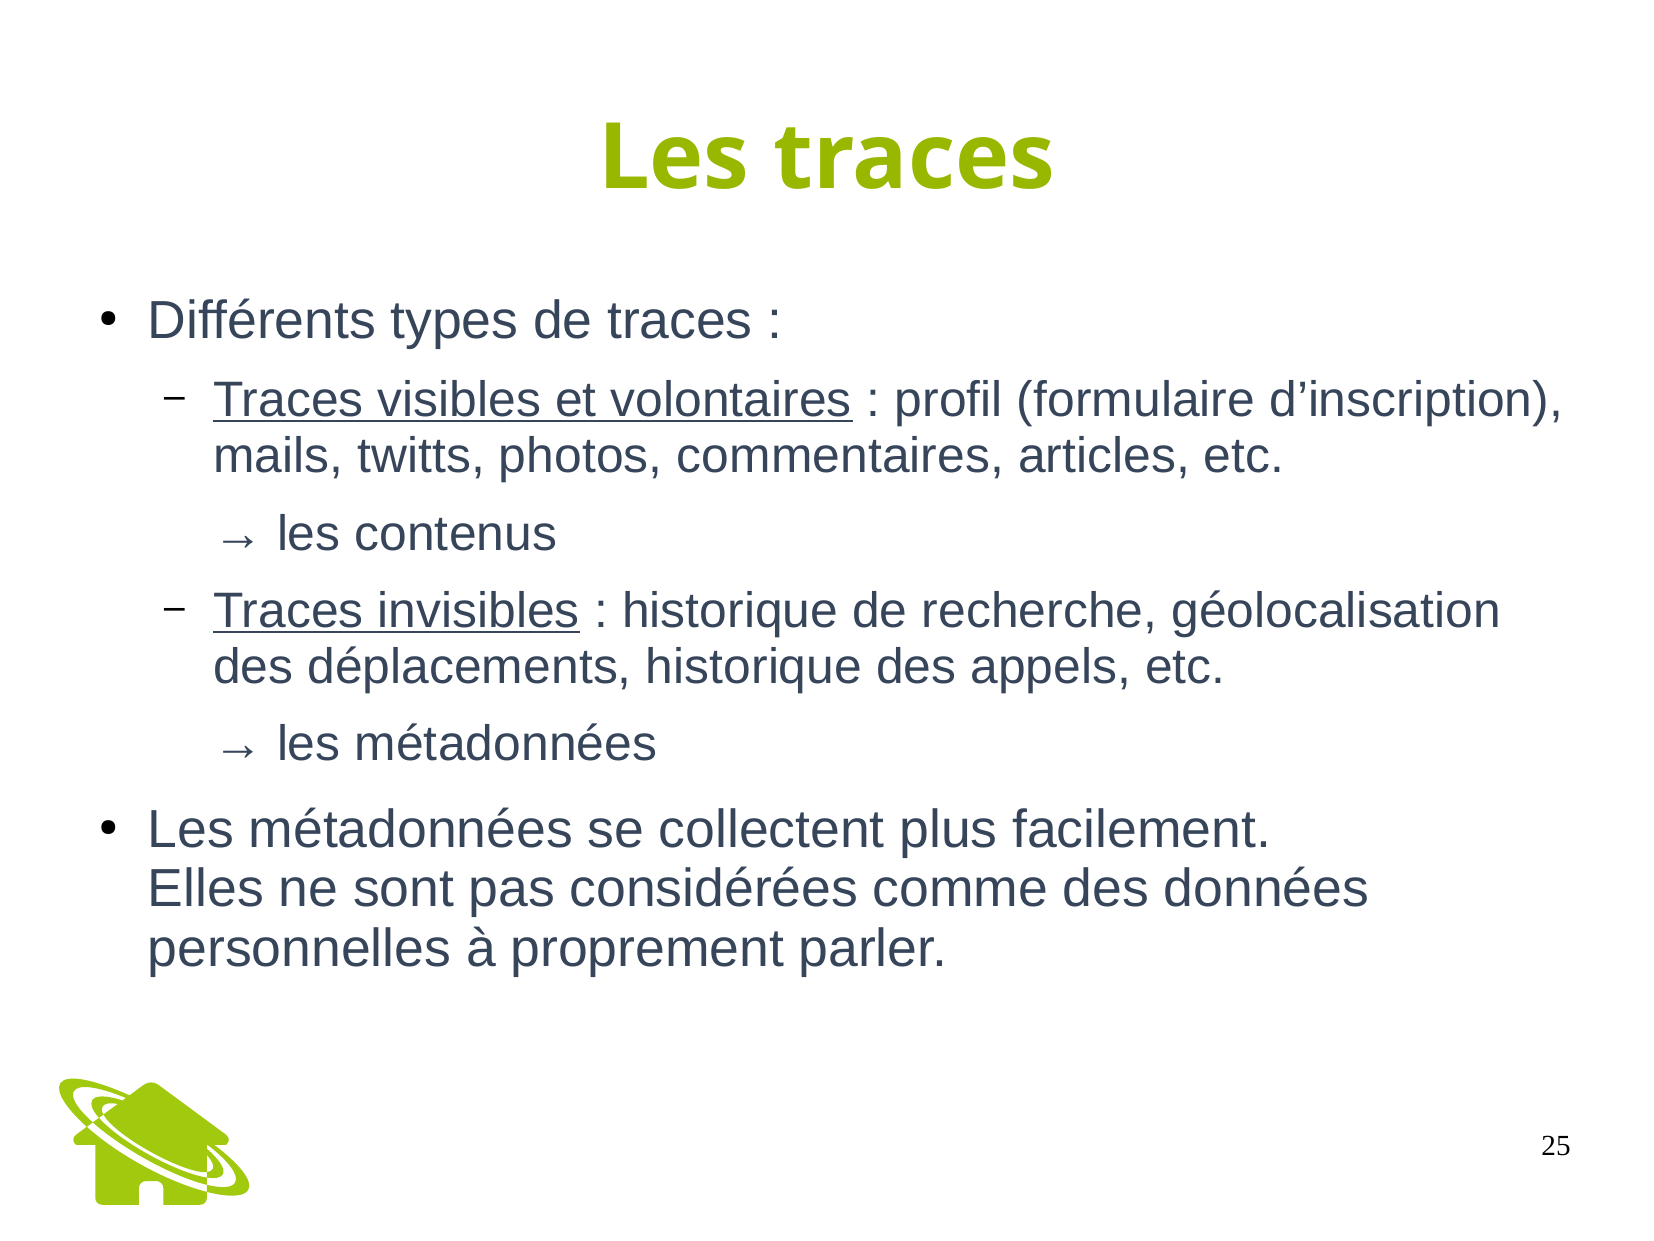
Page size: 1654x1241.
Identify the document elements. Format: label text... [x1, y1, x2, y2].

list Différents types de traces : Traces visibles et volontaires : profil (formulaire d’inscription), mails, twitts, photos, commentaires, articles, etc. → les contenus Traces invisibles : historique de recherche, géolocalisation des déplacements, historique des appels, etc. → les métadonnées Les métadonnées se collectent plus facilement. Elles ne sont pas considérées comme des données personnelles à proprement parler. [82, 290, 1571, 1010]
title Les traces [82, 49, 1571, 257]
